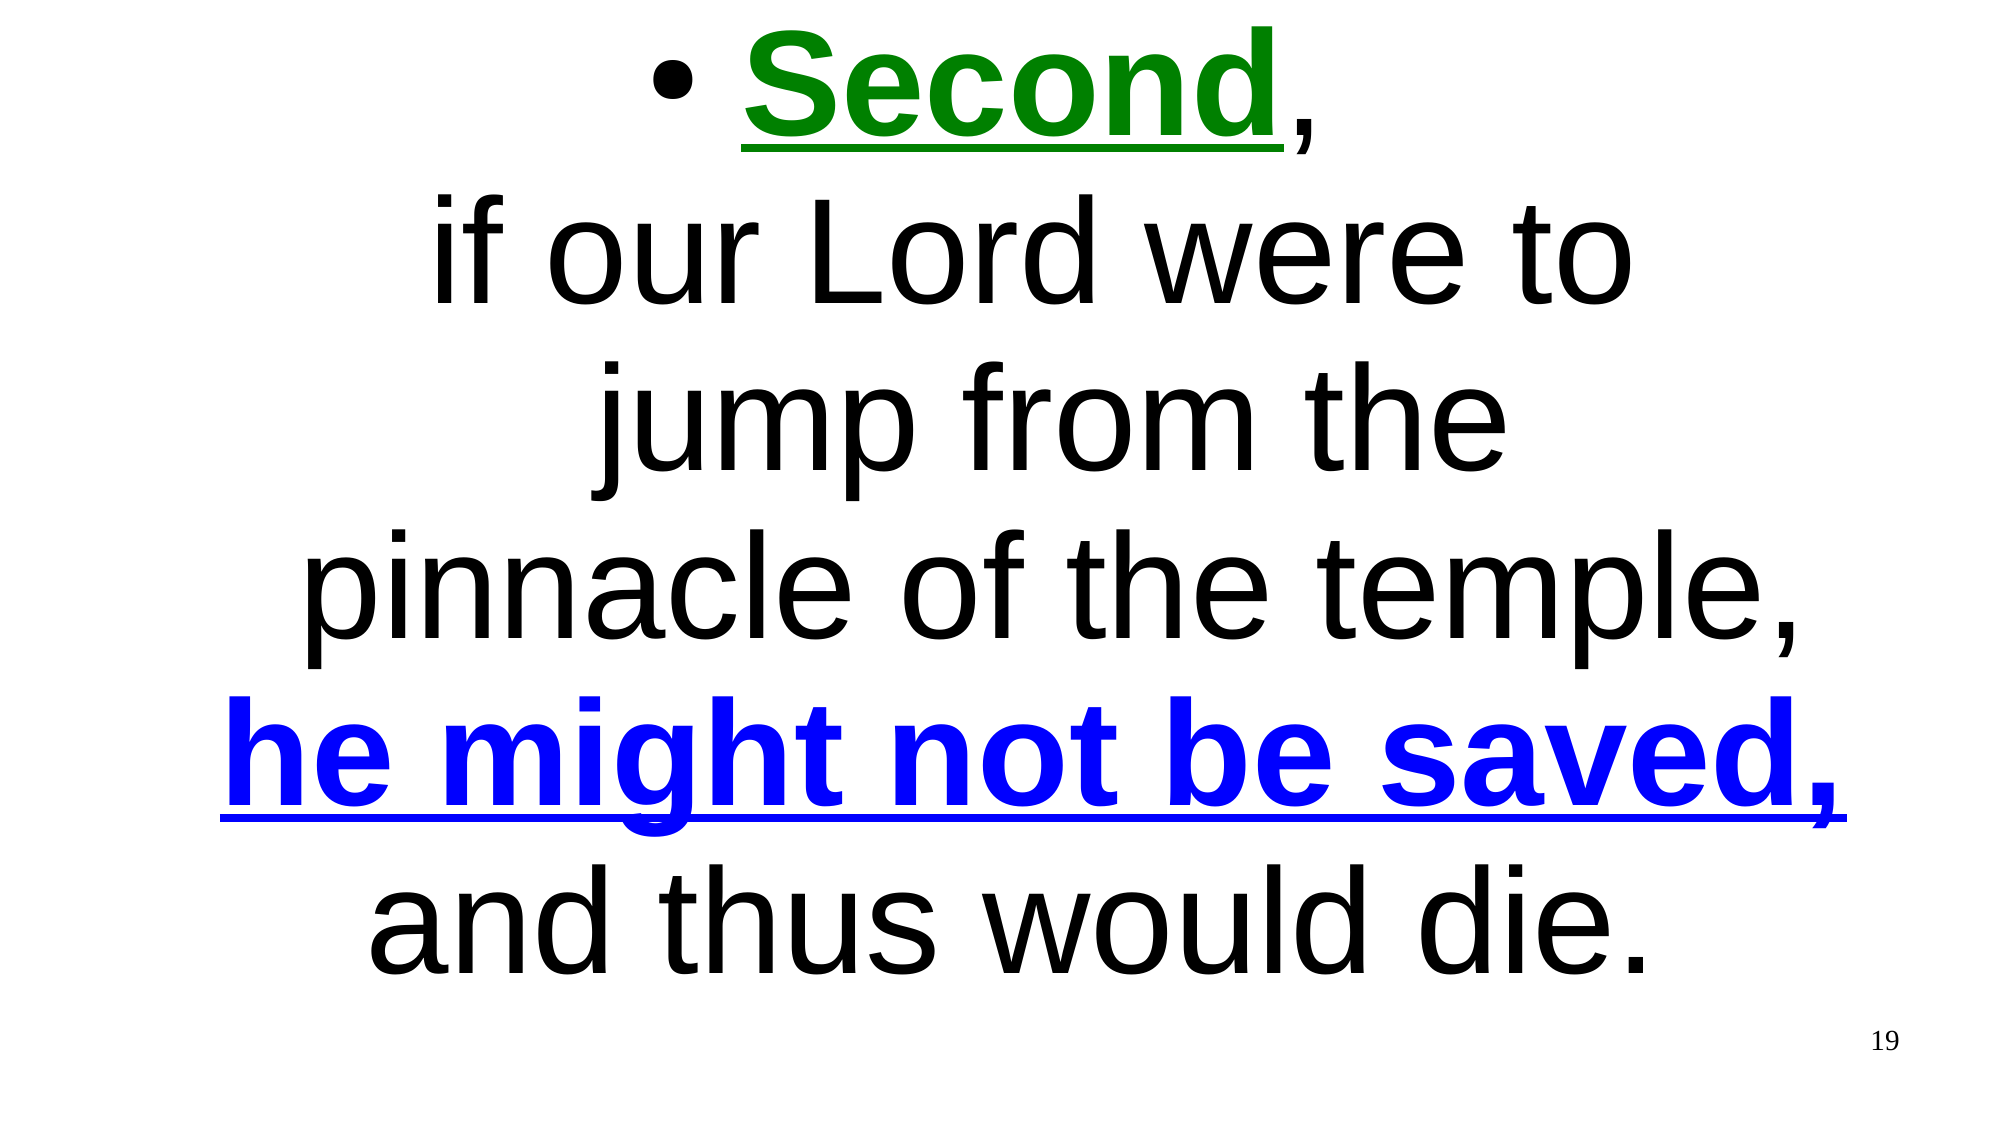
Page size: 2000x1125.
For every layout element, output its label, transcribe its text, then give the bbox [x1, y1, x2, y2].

list Second, if our Lord were to jump from the pinnacle of the temple, he might not be saved, and thus would die. [0, 0, 1996, 1123]
